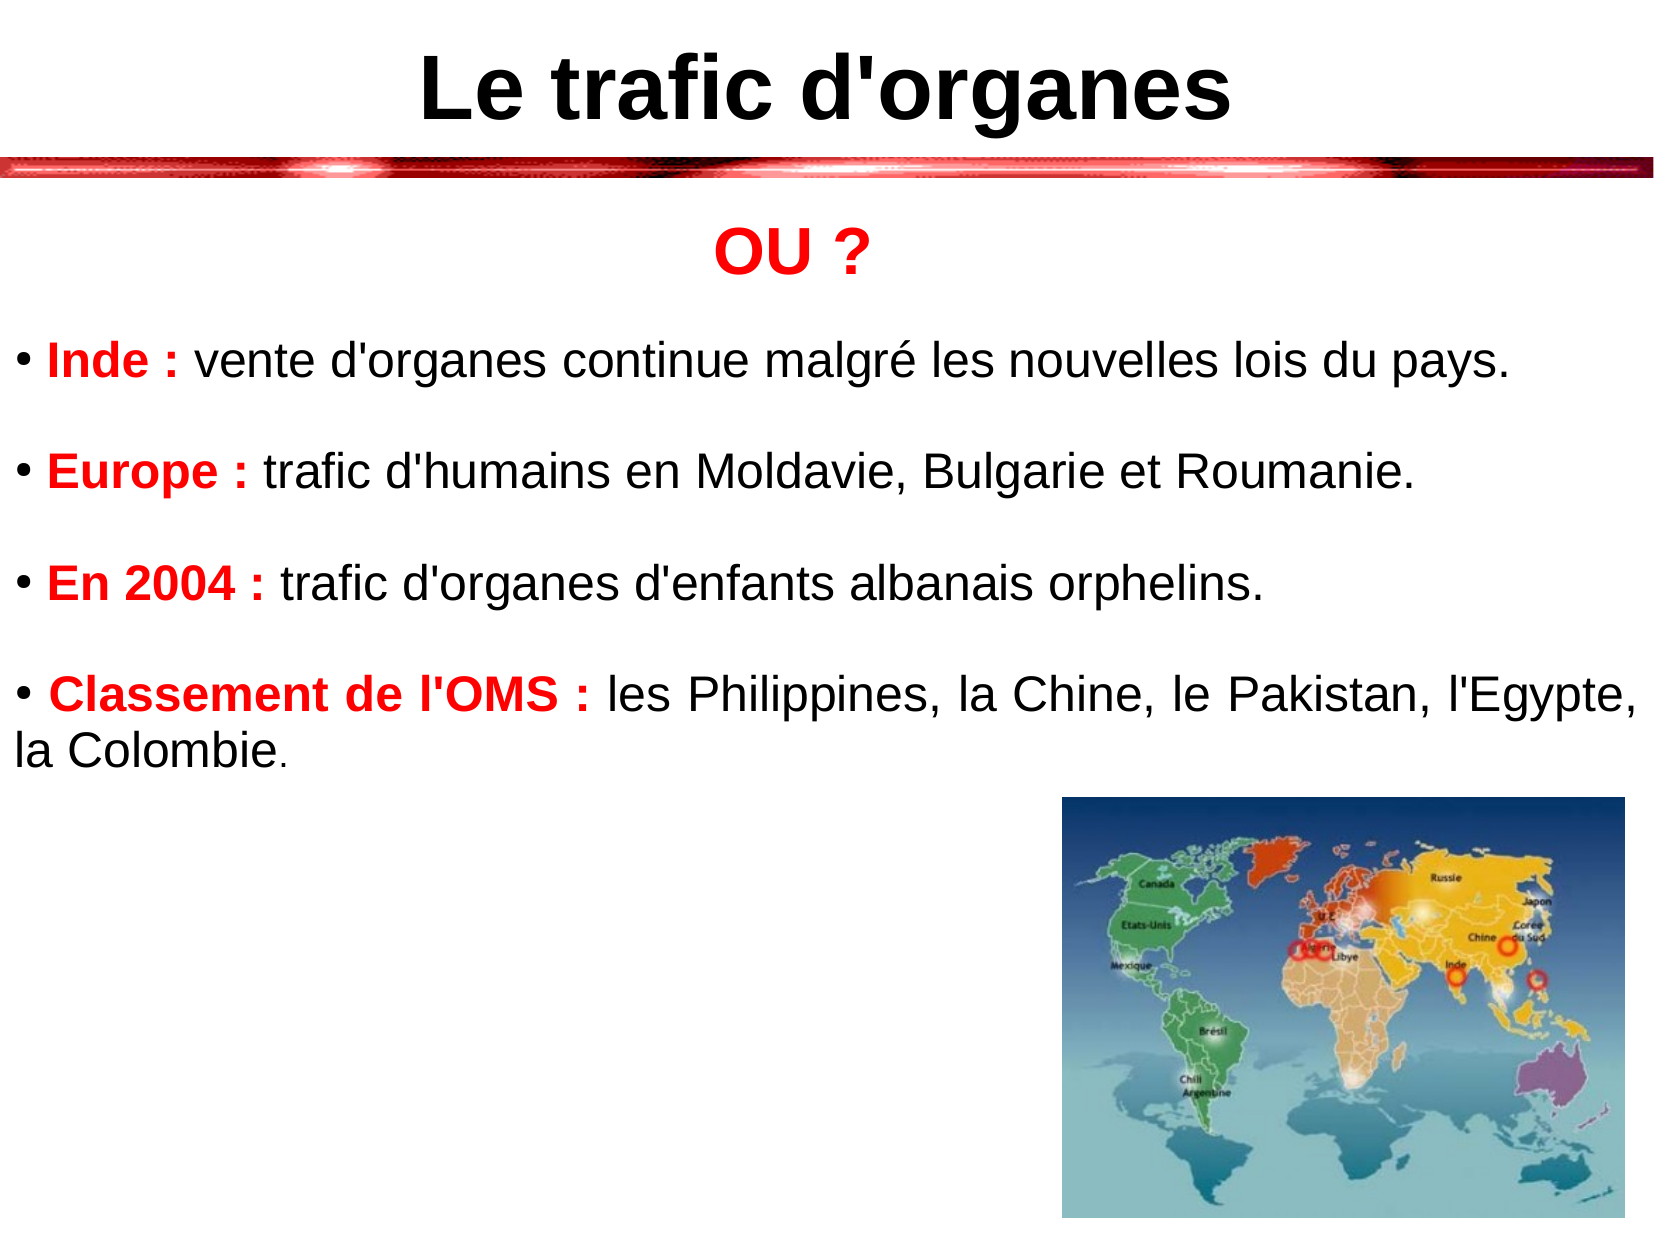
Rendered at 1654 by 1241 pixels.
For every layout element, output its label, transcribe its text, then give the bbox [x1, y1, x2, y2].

text_box Inde : vente d'organes continue malgré les nouvelles lois du pays. Europe : trafic d'humains en Moldavie, Bulgarie et Roumanie. En 2004 : trafic d'organes d'enfants albanais orphelins. Classement de l'OMS : les Philippines, la Chine, le Pakistan, l'Egypte, la Colombie. [0, 324, 1654, 825]
picture [1062, 797, 1625, 1219]
text_box OU ? [383, 206, 1241, 297]
picture [0, 157, 1654, 178]
text_box Le trafic d'organes [0, 29, 1654, 148]
